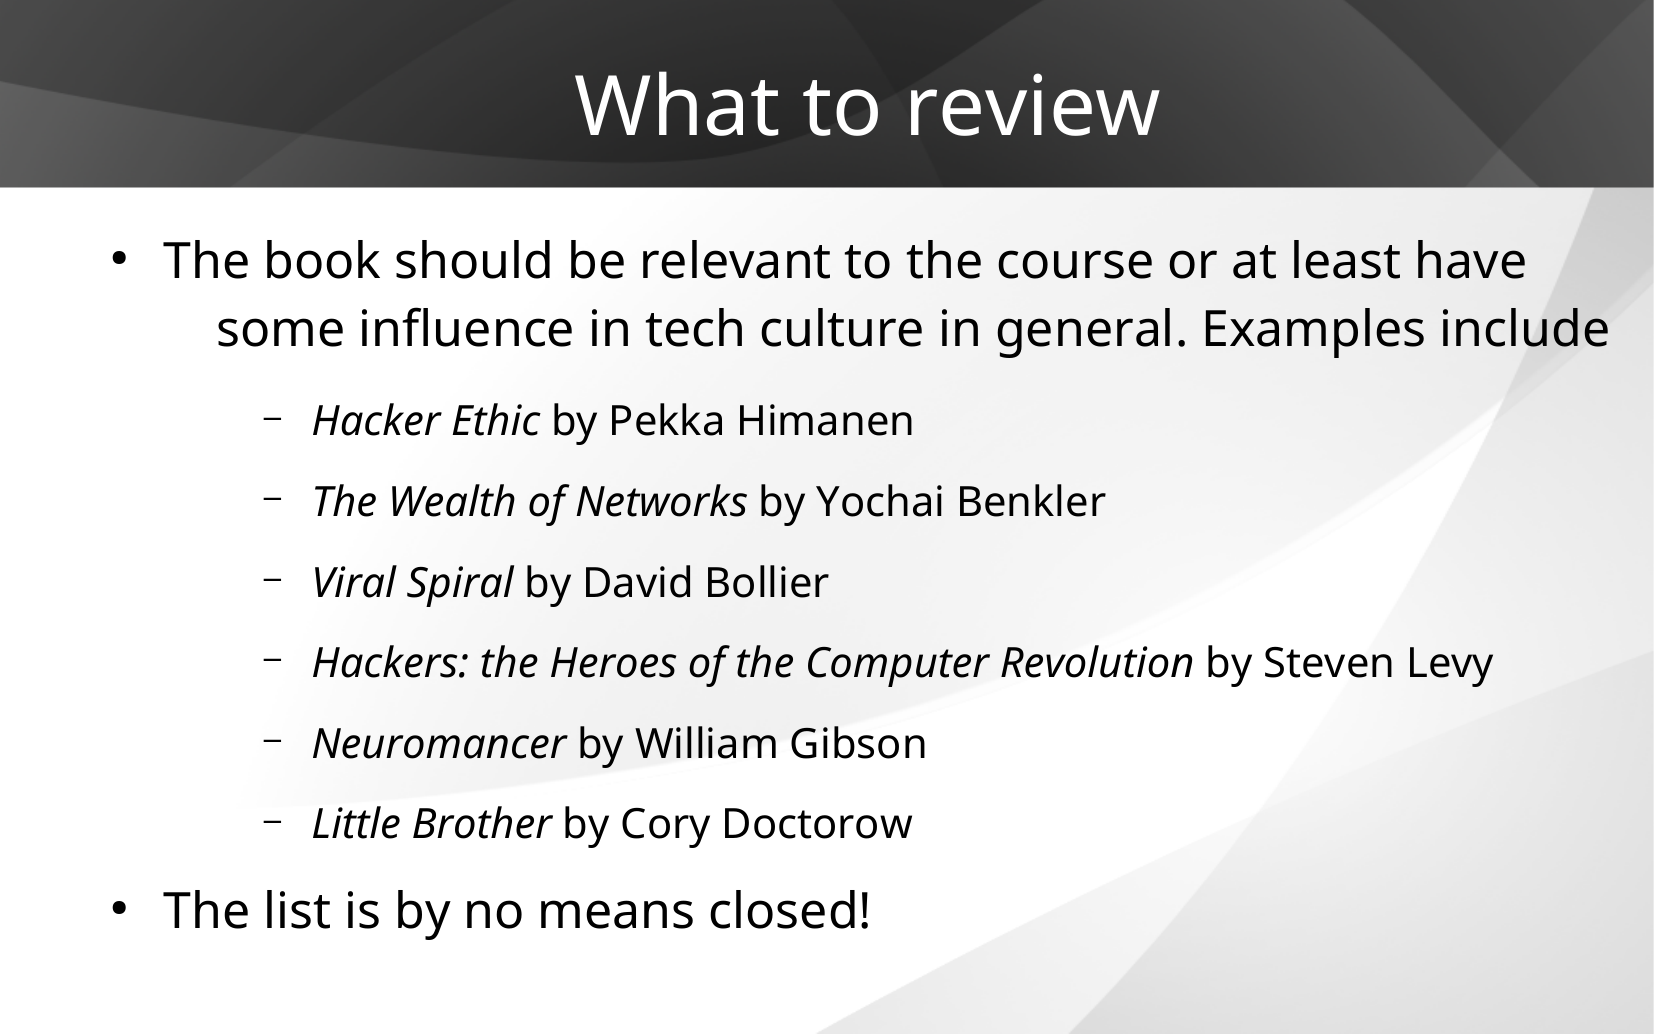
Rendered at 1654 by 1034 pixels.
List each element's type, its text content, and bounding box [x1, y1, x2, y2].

list The book should be relevant to the course or at least have some influence in tech culture in general. Examples include Hacker Ethic by Pekka Himanen The Wealth of Networks by Yochai Benkler Viral Spiral by David Bollier Hackers: the Heroes of the Computer Revolution by Steven Levy Neuromancer by William Gibson Little Brother by Cory Doctorow The list is by no means closed! [75, 225, 1613, 1013]
picture [0, 0, 1654, 1034]
title What to review [124, 0, 1613, 208]
